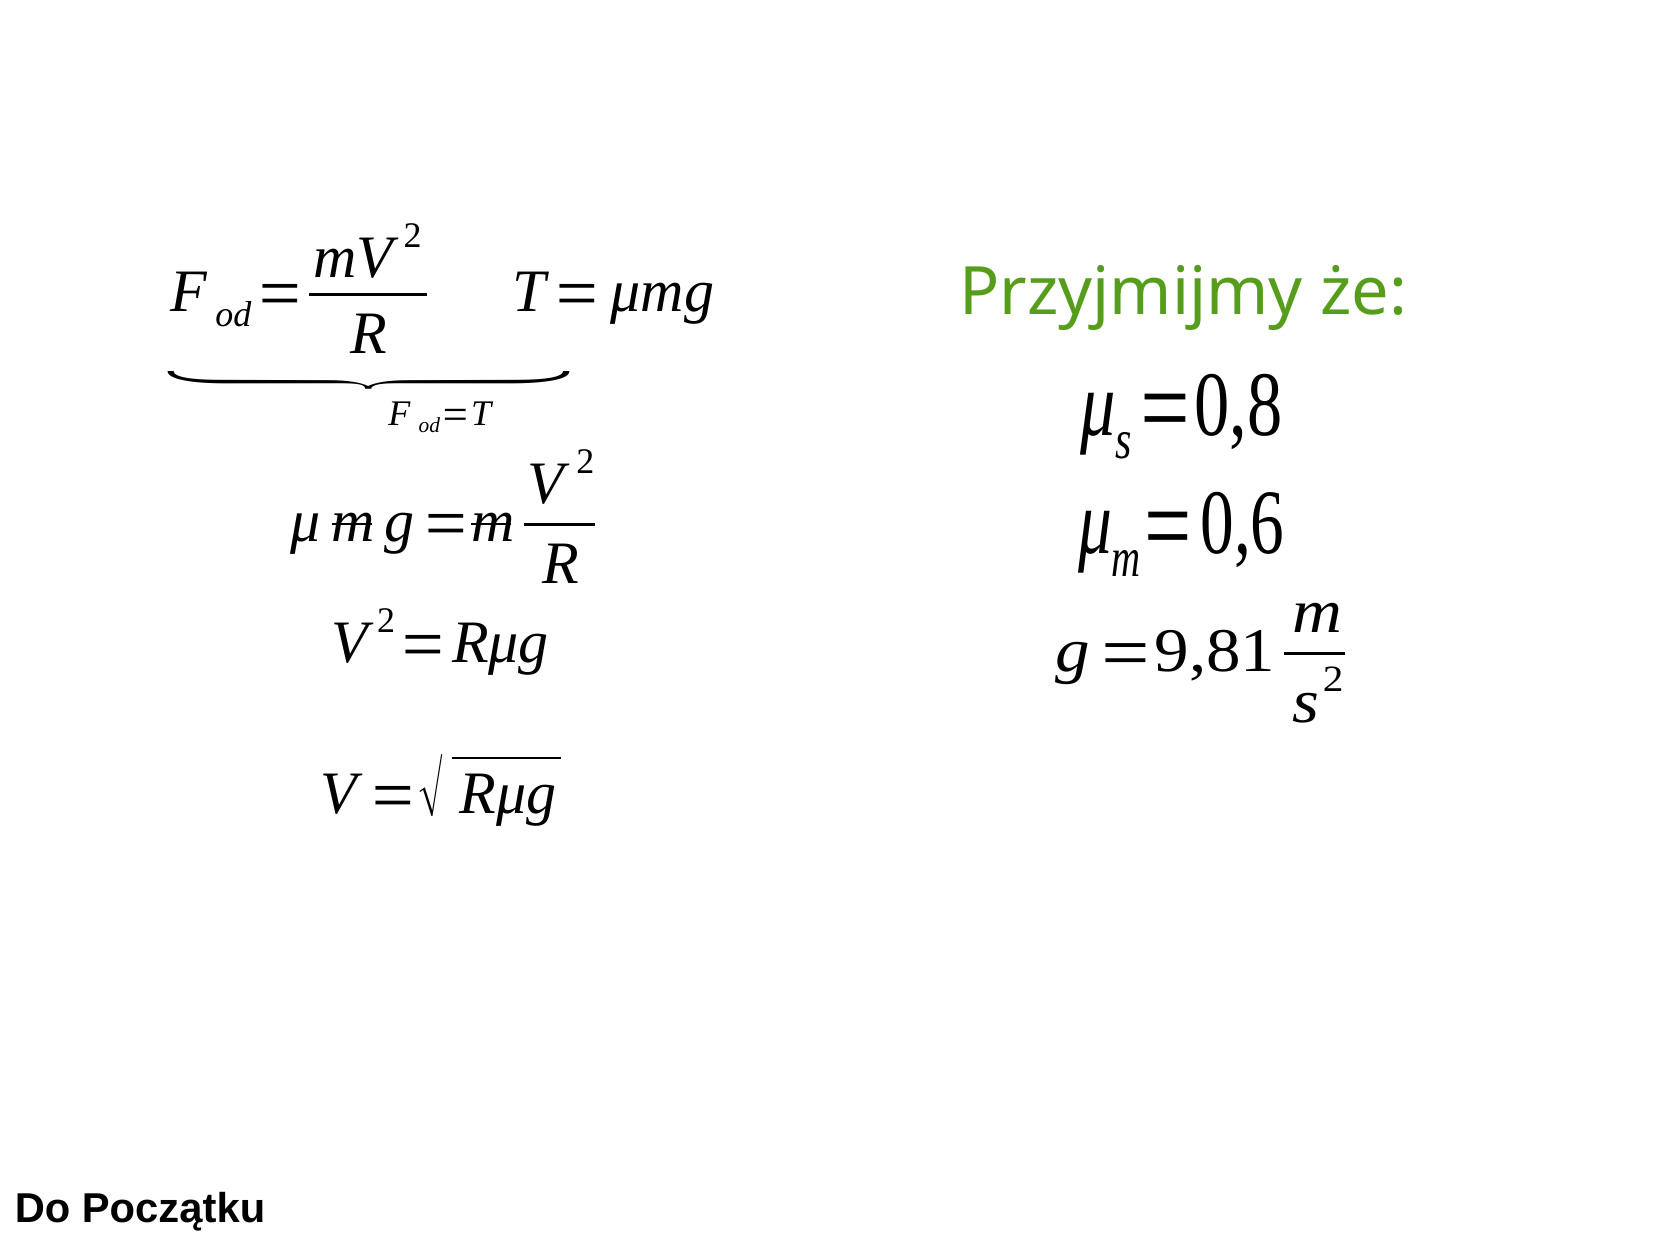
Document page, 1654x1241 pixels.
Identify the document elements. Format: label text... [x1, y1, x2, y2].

text_box Przyjmijmy że: [944, 236, 1565, 420]
chart [1033, 354, 1366, 739]
chart [147, 213, 739, 827]
text_box Do Początku [0, 1177, 296, 1241]
